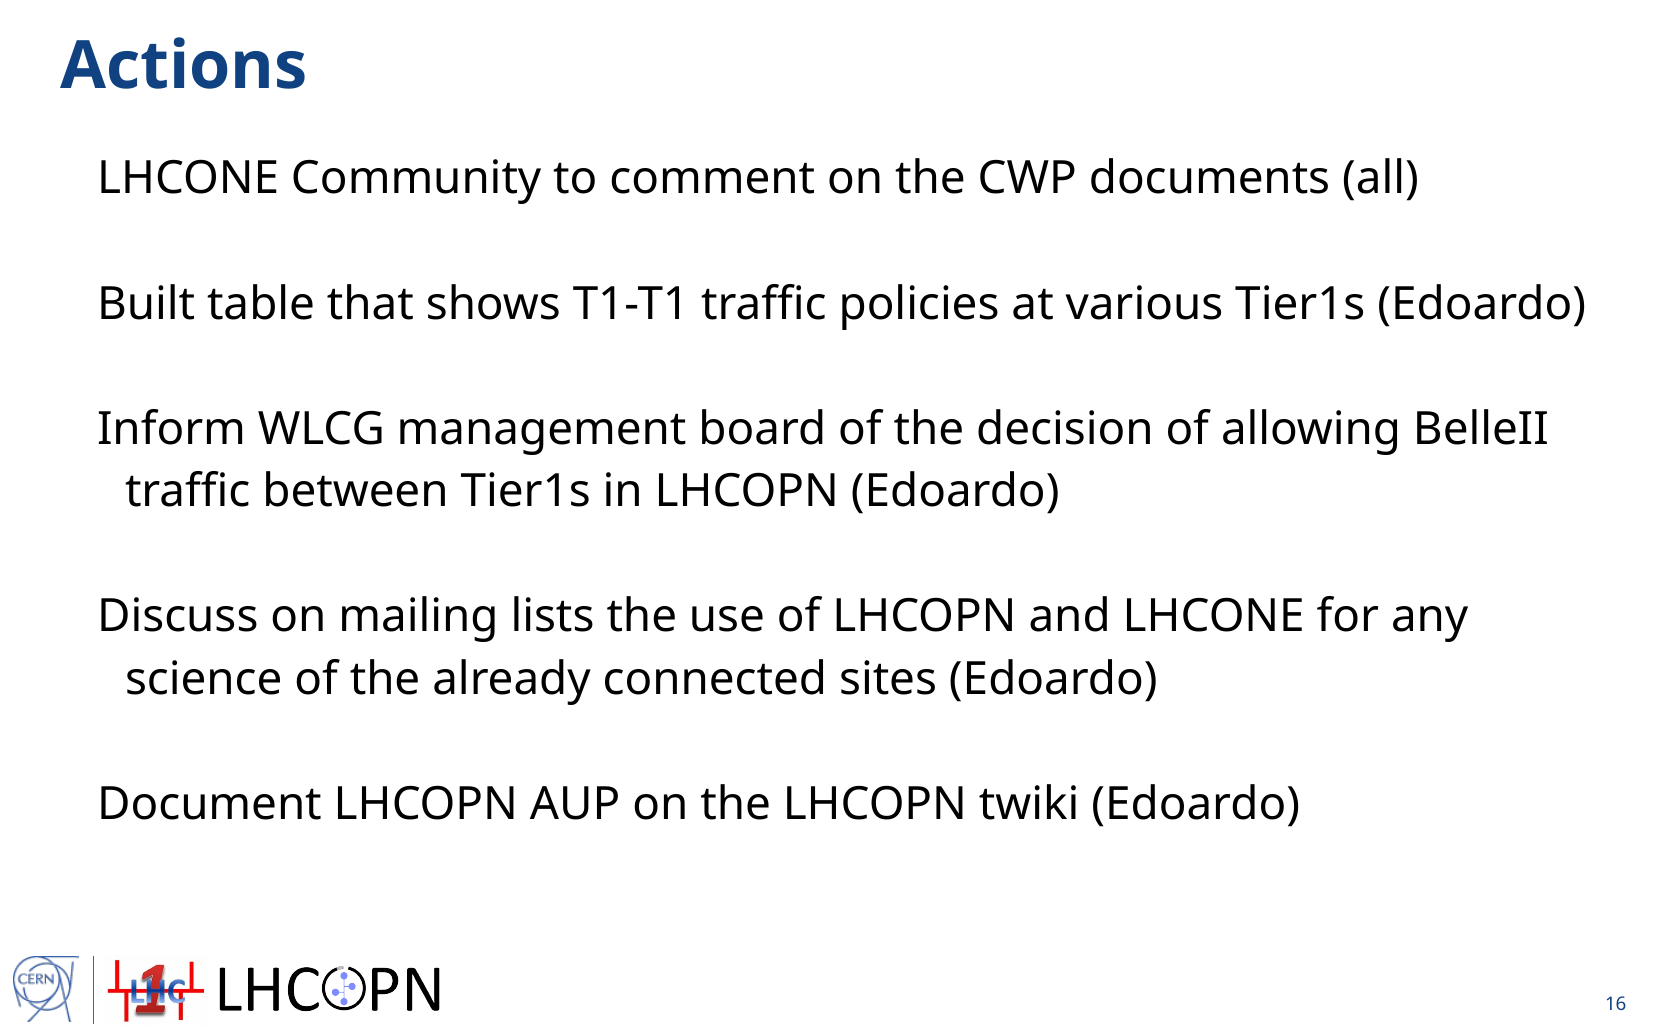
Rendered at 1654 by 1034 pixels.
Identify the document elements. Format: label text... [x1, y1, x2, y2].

title Actions [60, 0, 1528, 138]
picture [13, 956, 79, 1032]
text_box LHCONE Community to comment on the CWP documents (all) Built table that shows T1-T1 traffic policies at various Tier1s (Edoardo) Inform WLCG management board of the decision of allowing BelleII traffic between Tier1s in LHCOPN (Edoardo) Discuss on mailing lists the use of LHCOPN and LHCONE for any science of the already connected sites (Edoardo) Document LHCOPN AUP on the LHCOPN twiki (Edoardo) [82, 137, 1638, 1032]
